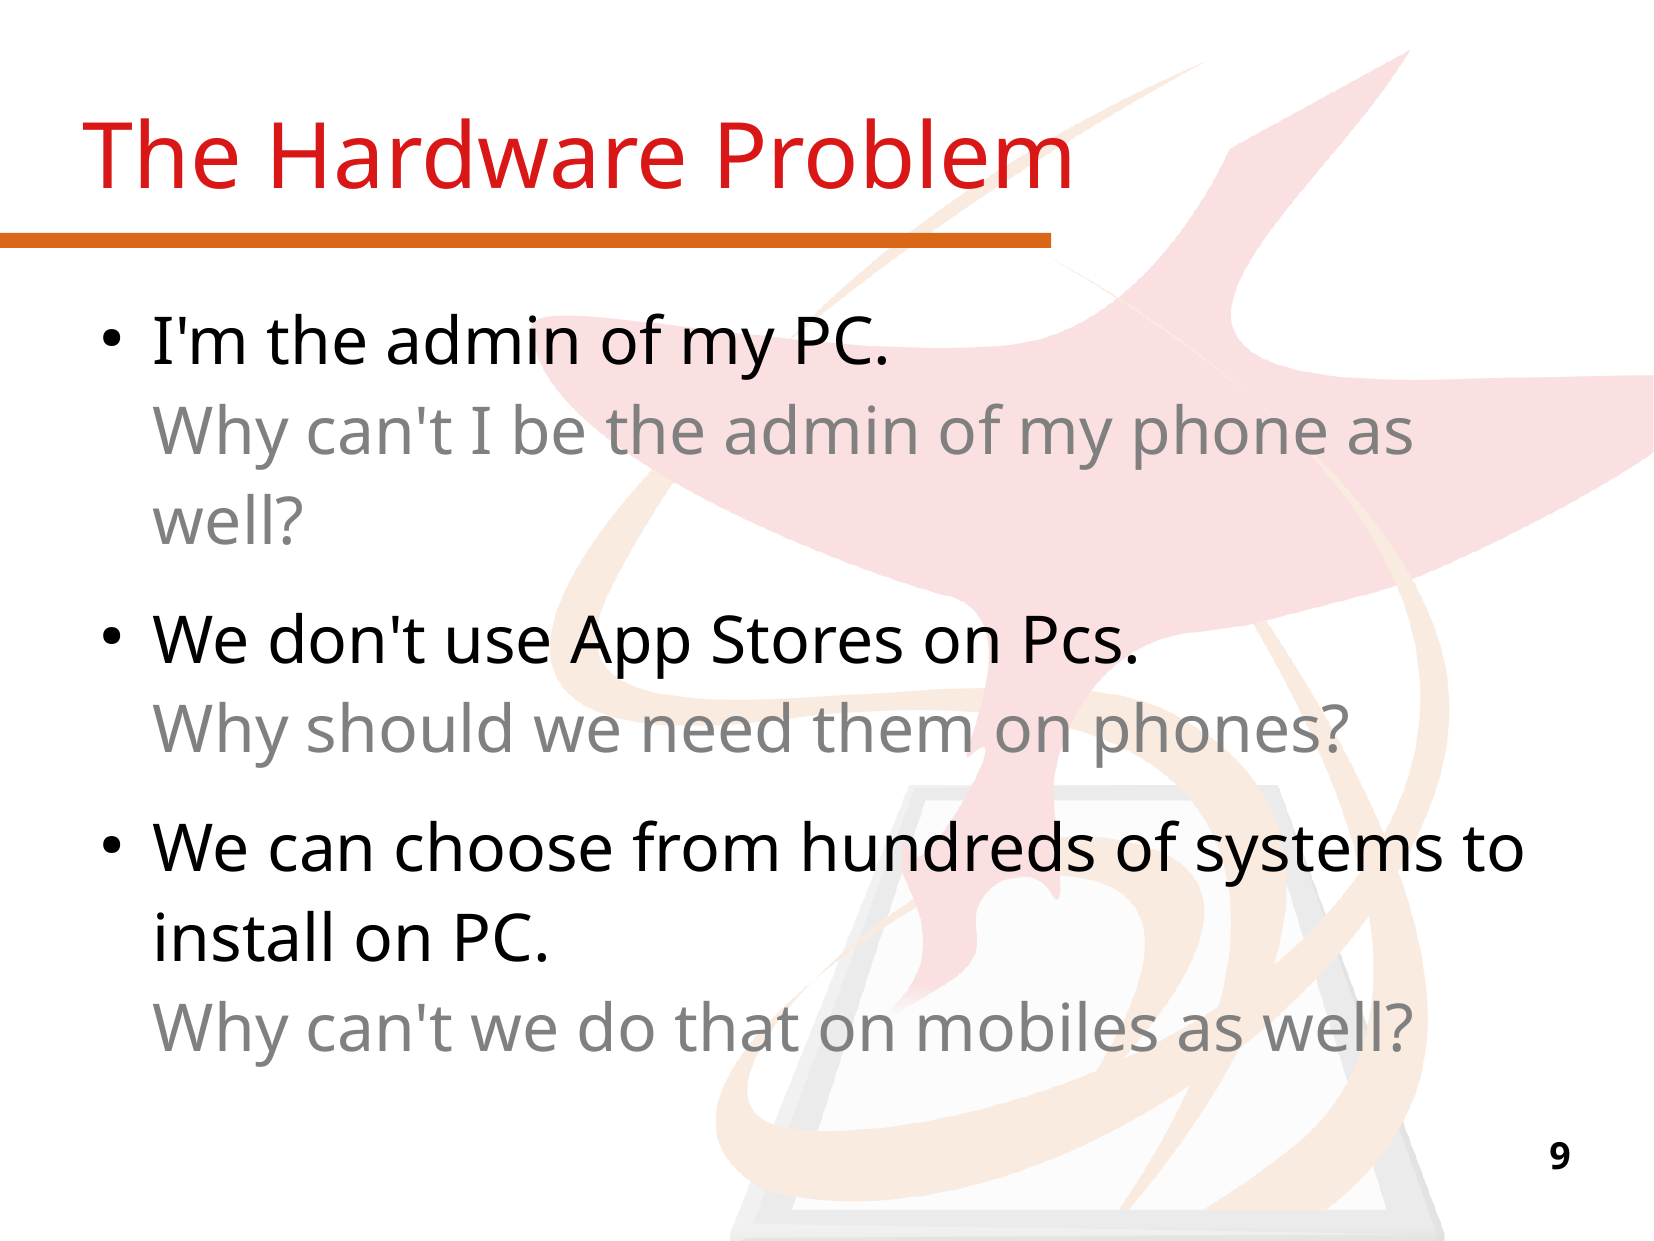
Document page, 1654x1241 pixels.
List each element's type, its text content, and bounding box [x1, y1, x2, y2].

list I'm the admin of my PC. Why can't I be the admin of my phone as well? We don't use App Stores on Pcs. Why should we need them on phones? We can choose from hundreds of systems to install on PC. Why can't we do that on mobiles as well? [82, 290, 1571, 1075]
picture [531, 49, 1654, 1241]
title The Hardware Problem [82, 49, 1571, 257]
